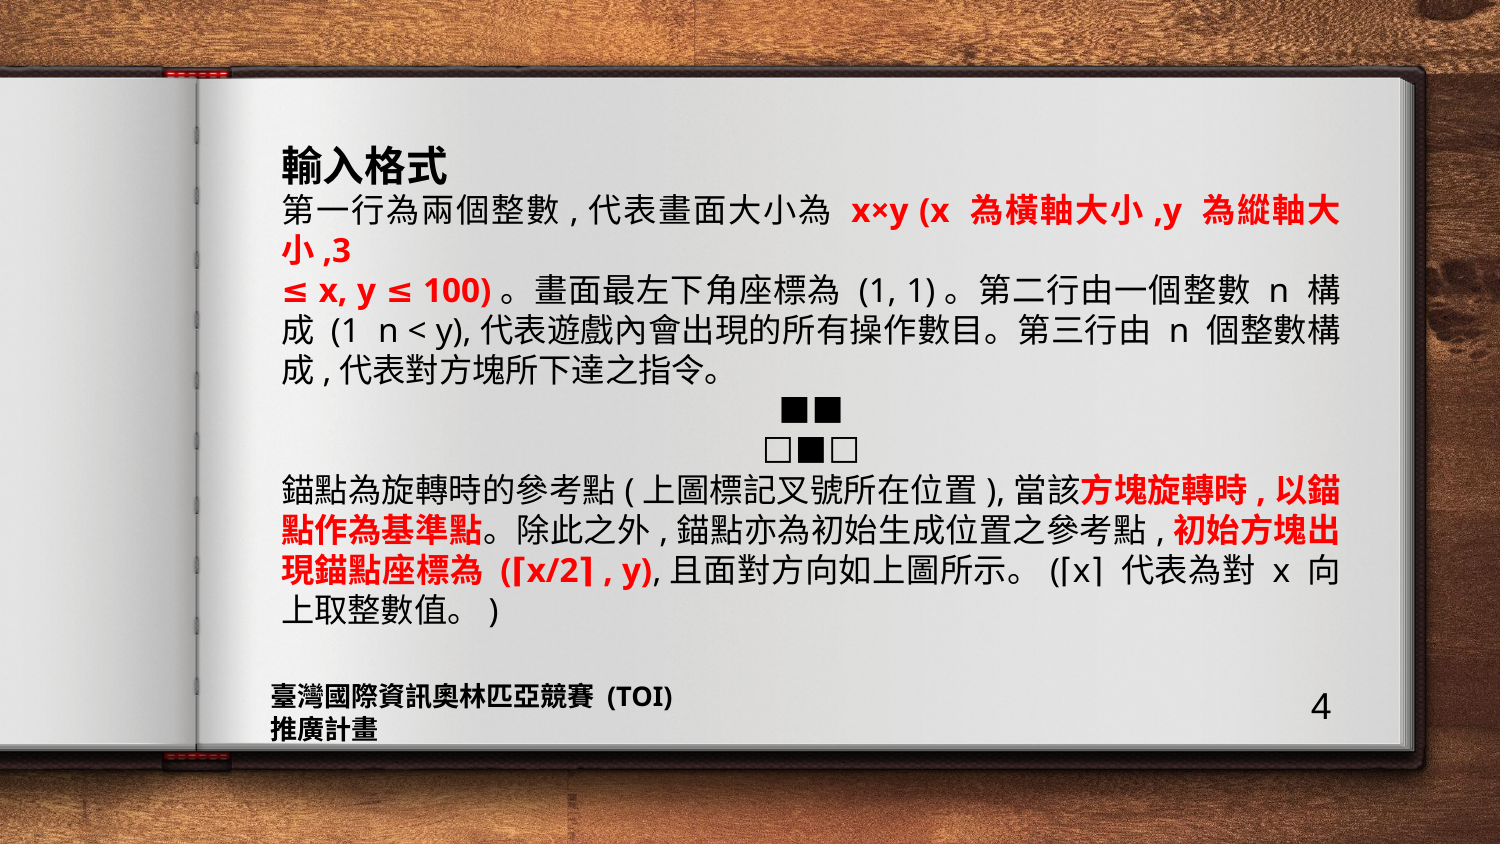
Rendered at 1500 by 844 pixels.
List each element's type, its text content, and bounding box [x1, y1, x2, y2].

text_box <number> [1295, 672, 1386, 737]
picture [0, 0, 1500, 844]
text_box 輸入格式 第一行為兩個整數,代表畫面大小為 x×y (x 為橫軸大小,y 為縱軸大小,3 ≤ x, y ≤ 100)。畫面最左下角座標為 (1, 1)。第二行由一個整數 n 構成 (1 n < y),代表遊戲內會出現的所有操作數目。第三行由 n 個整數構成,代表對方塊所下達之指令。 ⬛❎⬛ ⬜⬛⬜ 錨點為旋轉時的參考點(上圖標記叉號所在位置),當該方塊旋轉時,以錨點作為基準點。除此之外,錨點亦為初始生成位置之參考點,初始方塊出現錨點座標為 (⌈x/2⌉ , y),且面對方向如上圖所示。(⌈x⌉ 代表為對 x 向上取整數值。) [266, 132, 1356, 634]
